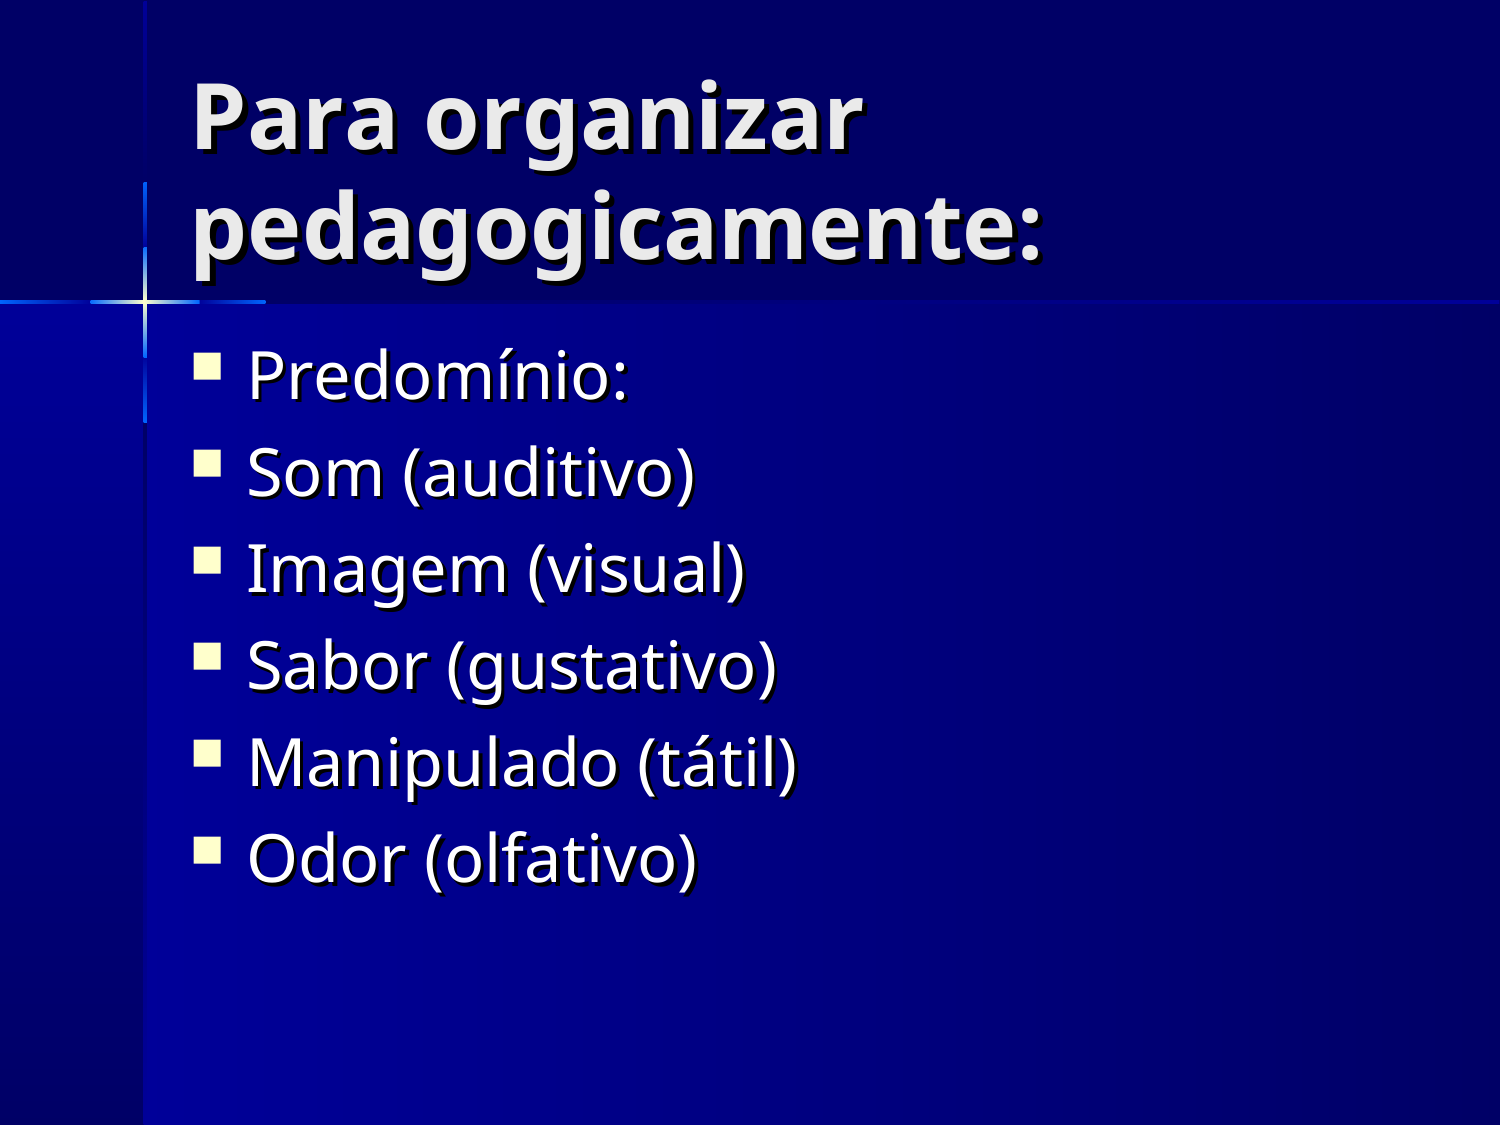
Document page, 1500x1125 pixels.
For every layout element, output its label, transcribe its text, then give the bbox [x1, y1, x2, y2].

list Predomínio: Som (auditivo) Imagem (visual) Sabor (gustativo) Manipulado (tátil) Odor (olfativo) [174, 324, 1413, 1000]
title Para organizar pedagogicamente: [174, 49, 1413, 285]
